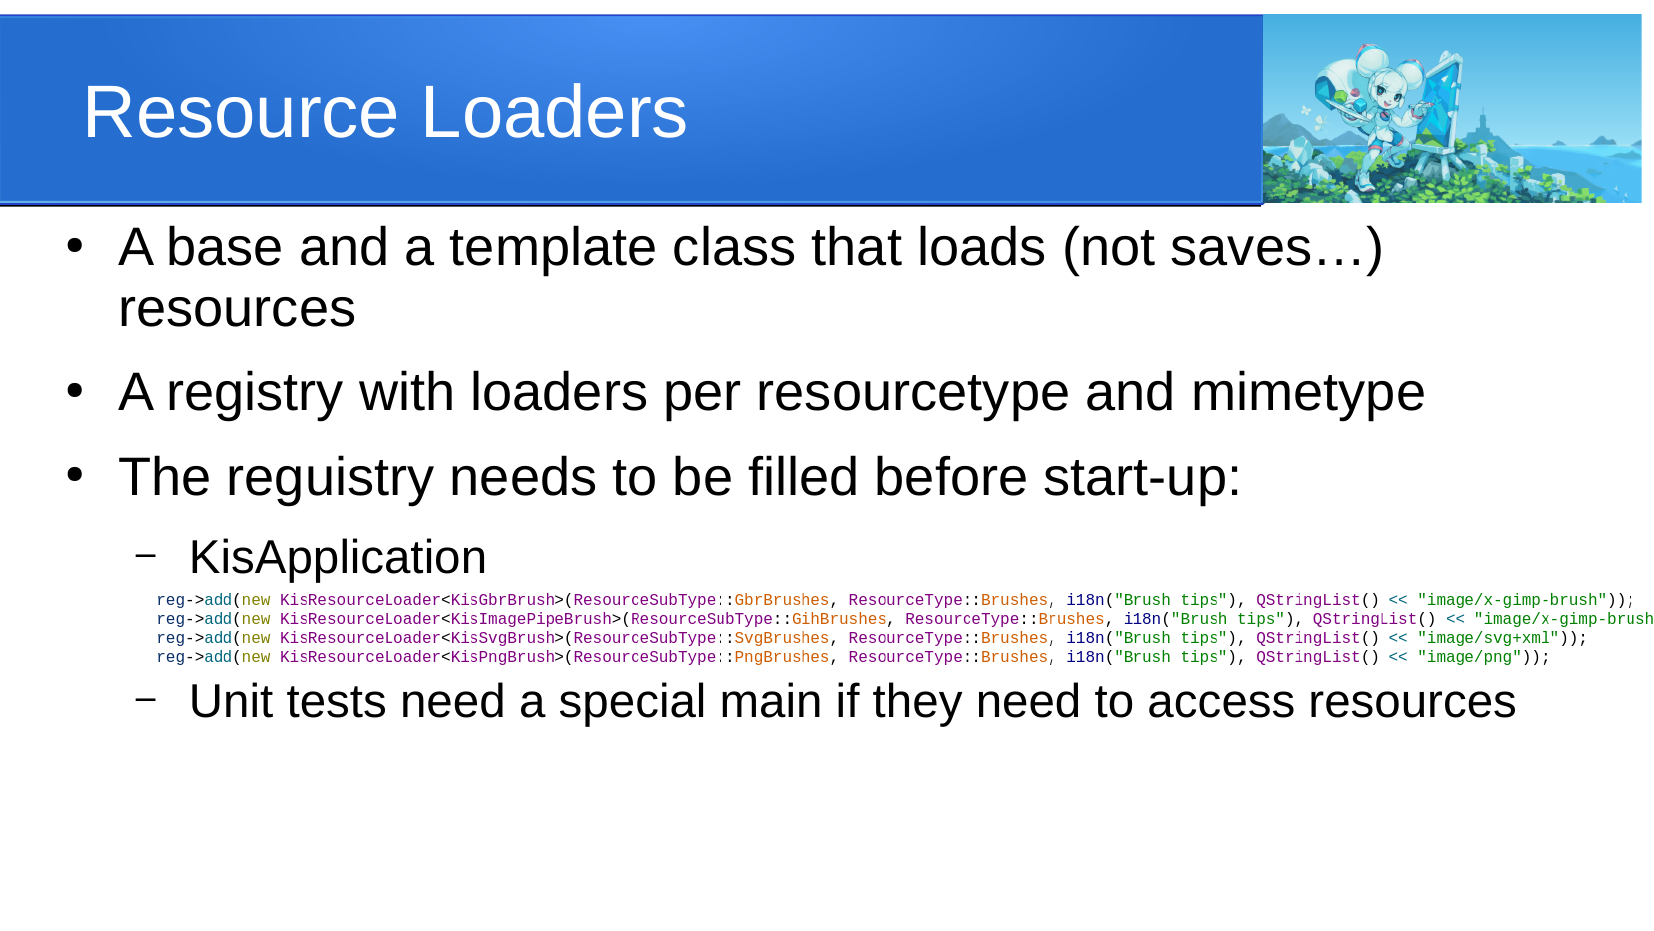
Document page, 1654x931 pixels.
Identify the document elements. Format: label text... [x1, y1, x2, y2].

picture [1263, 14, 1642, 203]
list A base and a template class that loads (not saves…) resources A registry with loaders per resourcetype and mimetype The reguistry needs to be filled before start-up: KisApplication Unit tests need a special main if they need to access resources [47, 216, 1536, 886]
title Resource Loaders [82, 35, 1235, 189]
picture [141, 584, 1654, 674]
